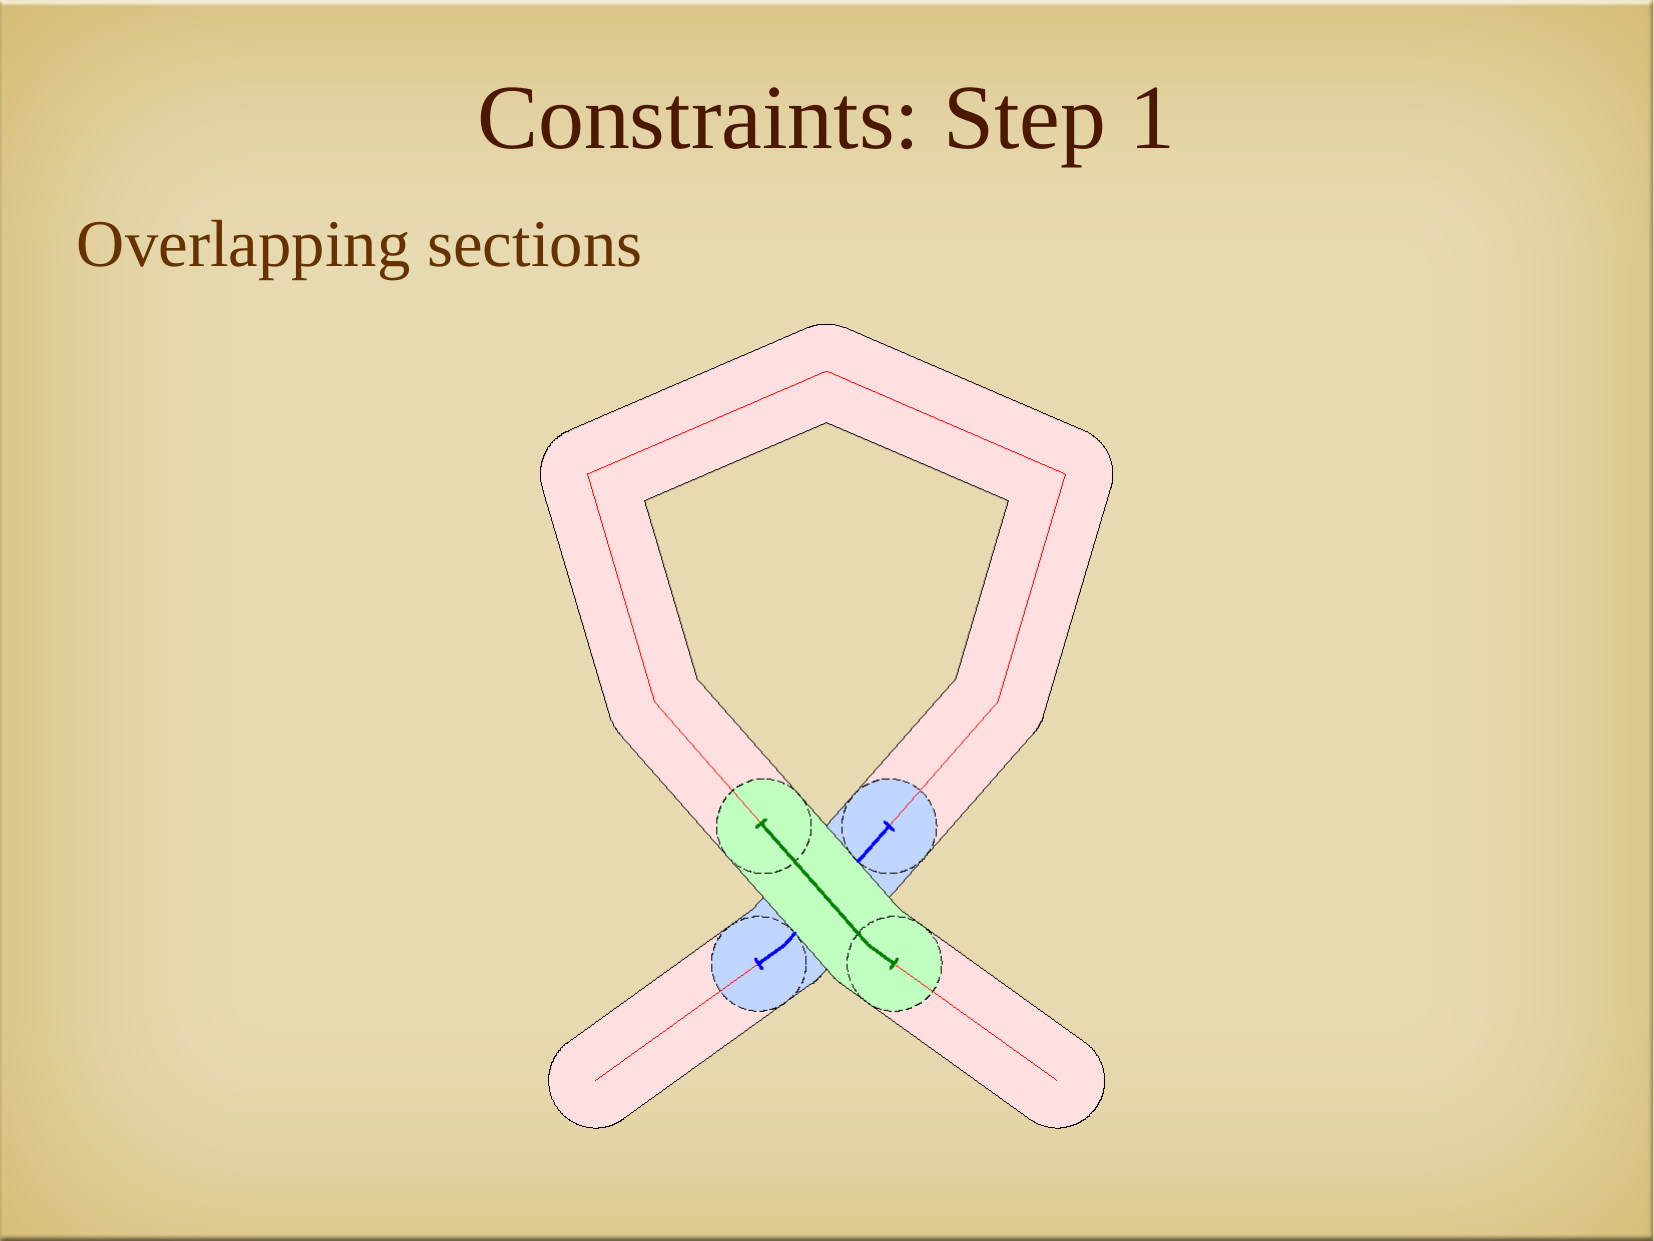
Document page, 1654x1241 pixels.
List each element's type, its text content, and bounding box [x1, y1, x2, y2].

picture [0, 0, 1654, 1241]
title Constraints: Step 1 [59, 58, 1595, 178]
list Overlapping sections [59, 206, 1595, 1182]
